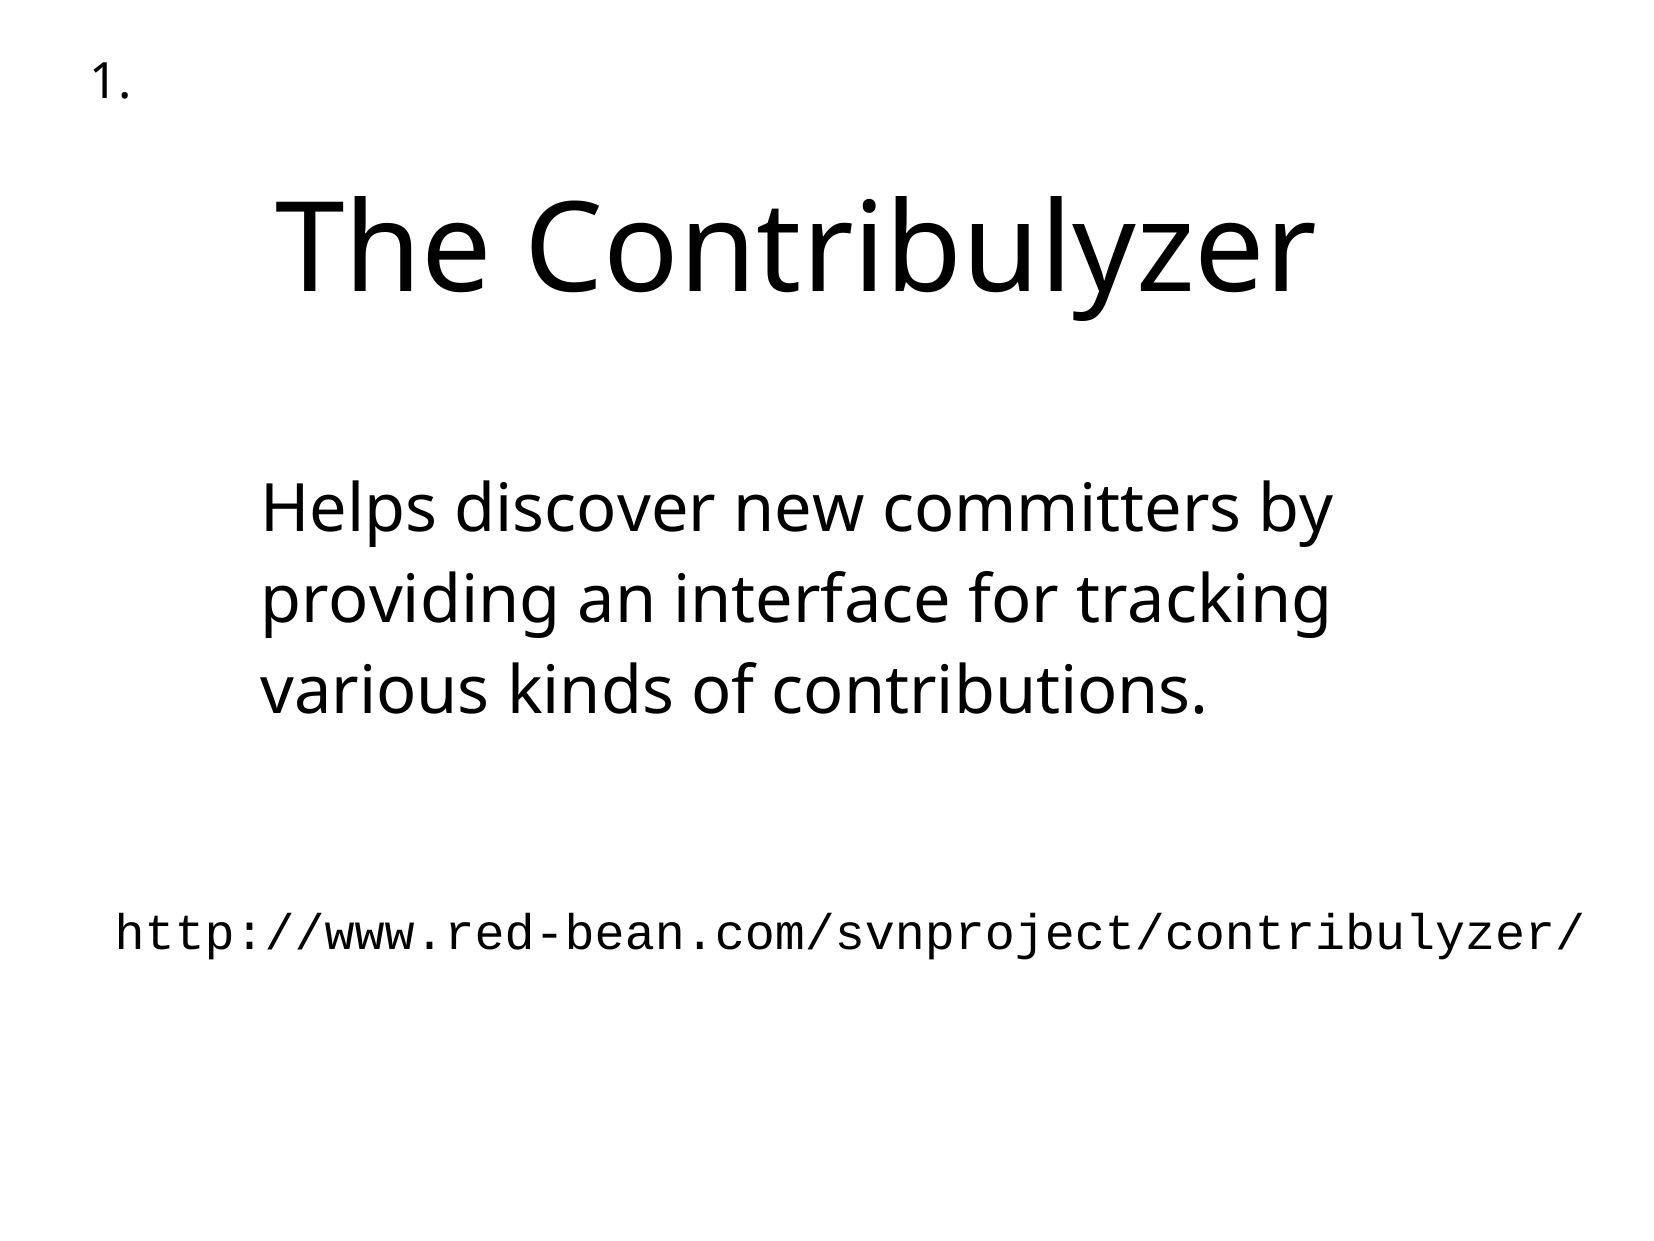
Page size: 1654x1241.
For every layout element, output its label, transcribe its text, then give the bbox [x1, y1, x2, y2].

text_box The Contribulyzer [260, 150, 1388, 318]
text_box Helps discover new committers by providing an interface for tracking various kinds of contributions. [245, 453, 1388, 713]
text_box 1. [75, 37, 152, 114]
text_box http://www.red-bean.com/svnproject/contribulyzer/ [99, 900, 1576, 970]
